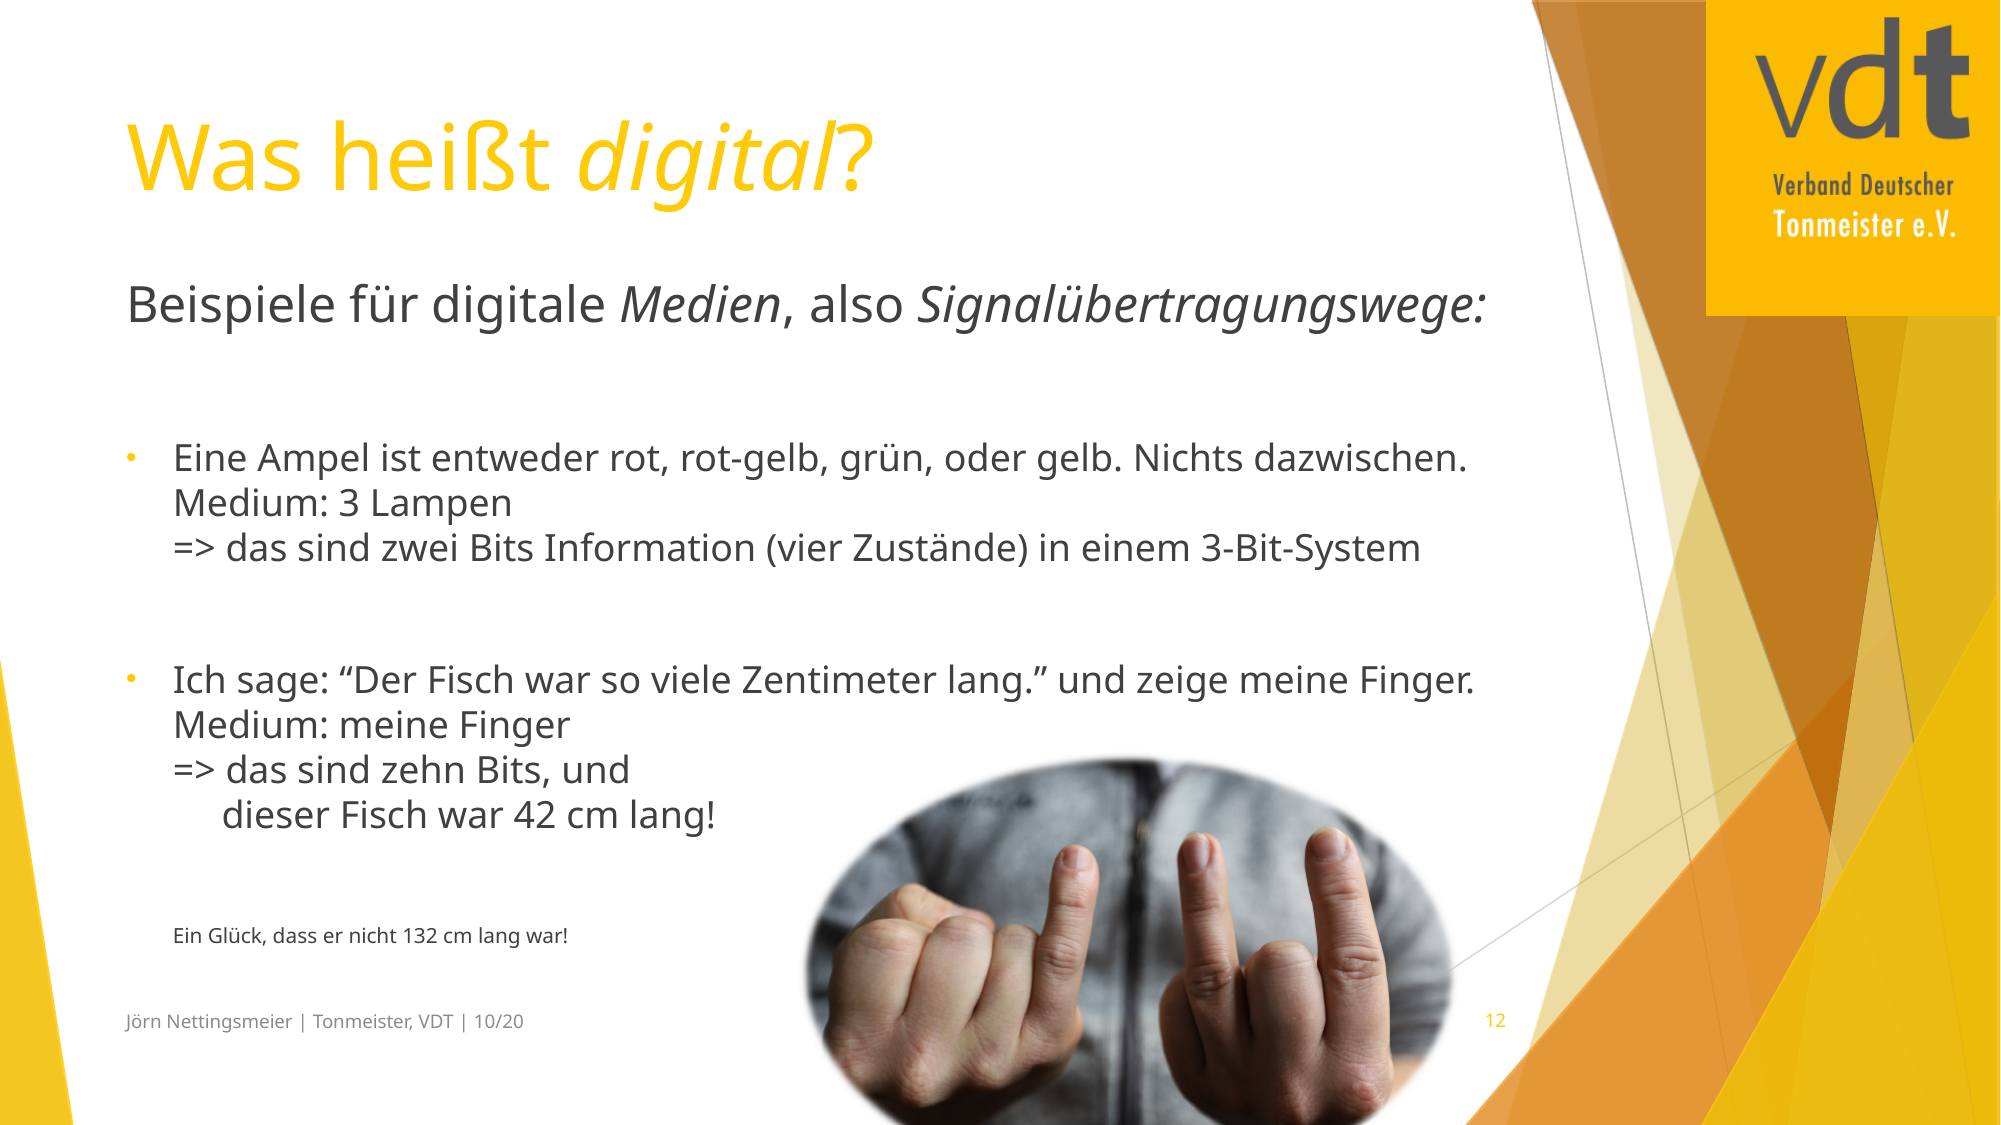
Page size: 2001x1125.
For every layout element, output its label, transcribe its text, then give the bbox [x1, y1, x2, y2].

slide_number <number> [1463, 991, 1522, 1051]
list Beispiele für digitale Medien, also Signalübertragungswege: Eine Ampel ist entweder rot, rot-gelb, grün, oder gelb. Nichts dazwischen. Medium: 3 Lampen => das sind zwei Bits Information (vier Zustände) in einem 3-Bit-System Ich sage: “Der Fisch war so viele Zentimeter lang.” und zeige meine Finger. Medium: meine Finger => das sind zehn Bits, und dieser Fisch war 42 cm lang! Ein Glück, dass er nicht 132 cm lang war! [111, 362, 1522, 858]
text_box Jörn Nettingsmeier | Tonmeister, VDT | 10/20 [111, 991, 795, 1051]
title Was heißt digital? [111, 79, 1522, 230]
picture [795, 748, 1463, 1125]
picture [1706, 0, 2000, 316]
